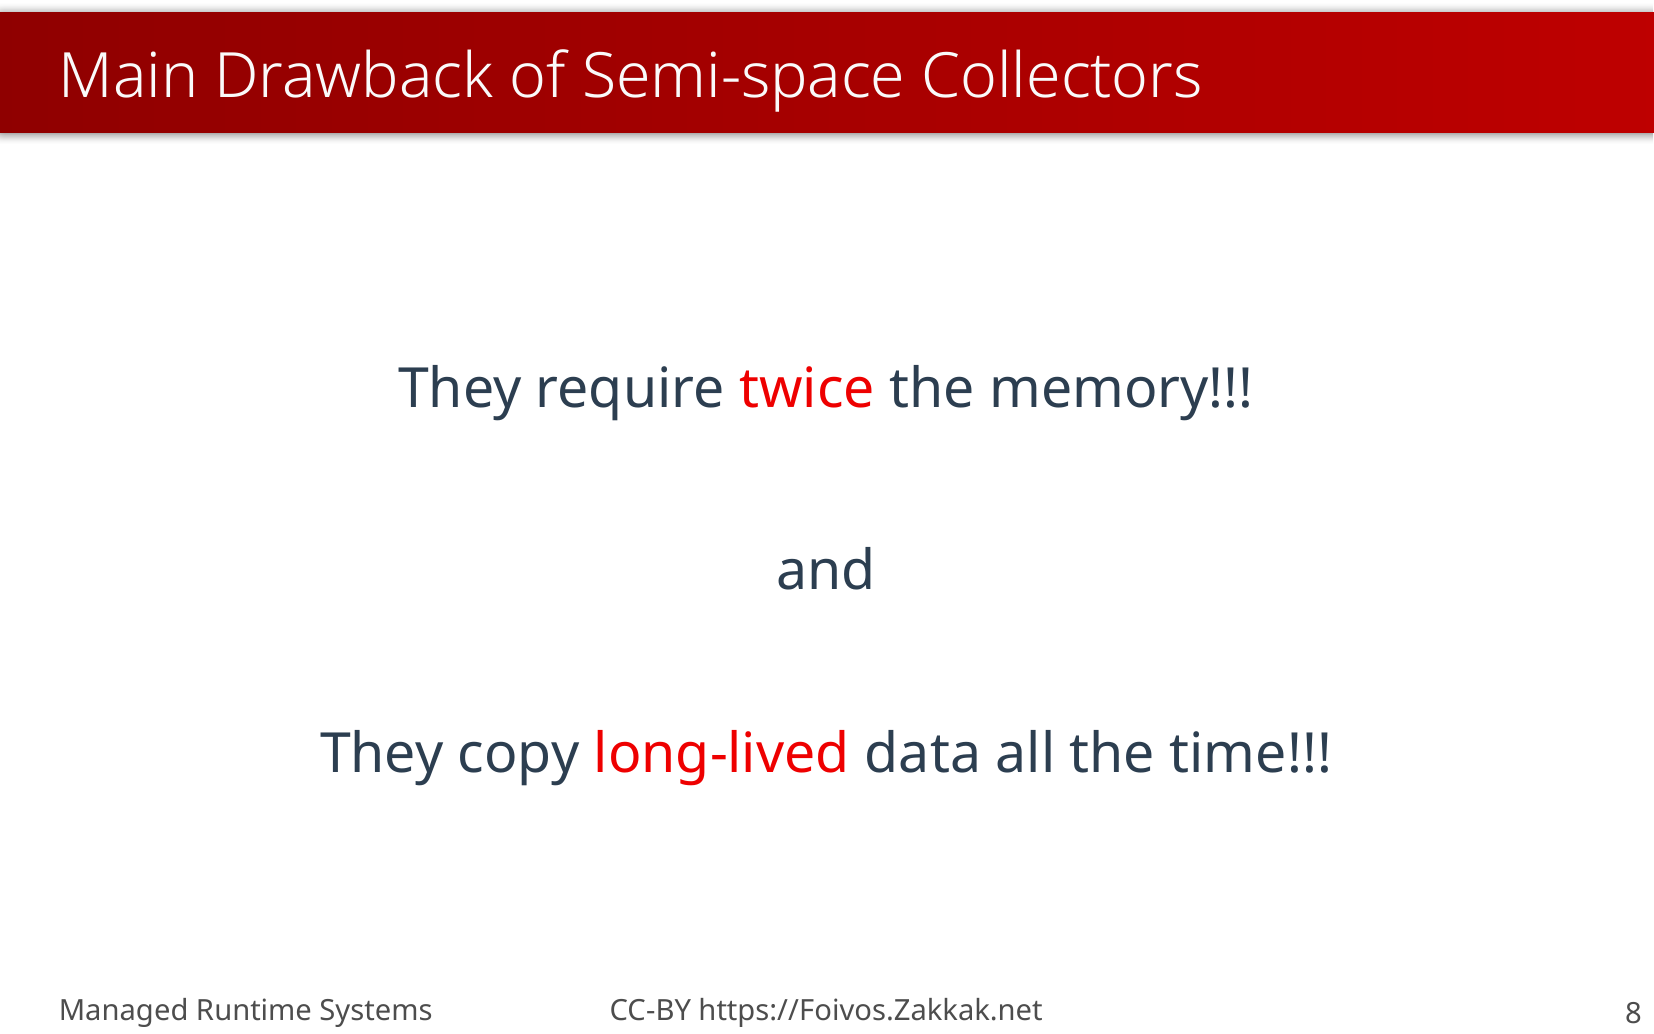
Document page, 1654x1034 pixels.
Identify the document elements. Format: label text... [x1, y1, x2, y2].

title Main Drawback of Semi-space Collectors [58, 7, 1329, 139]
list They require twice the memory!!! and They copy long-lived data all the time!!! [58, 177, 1594, 960]
